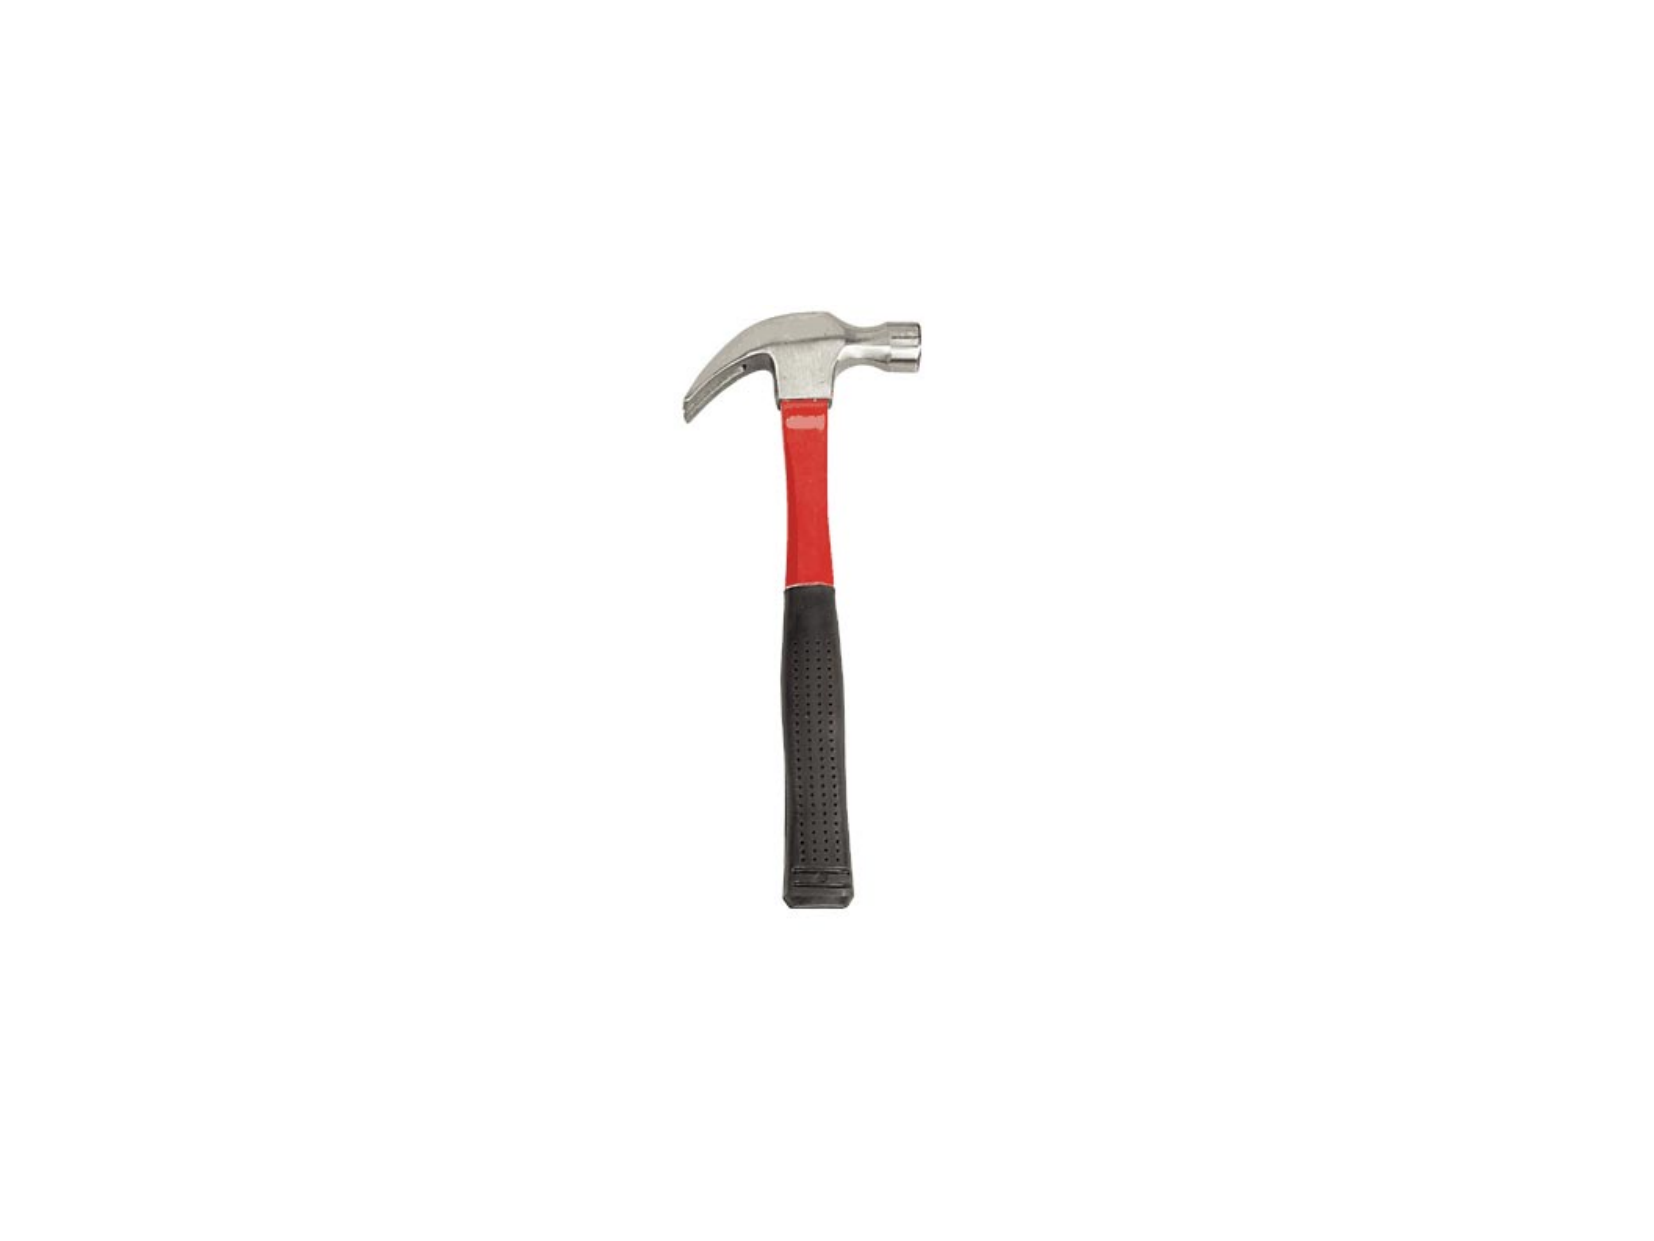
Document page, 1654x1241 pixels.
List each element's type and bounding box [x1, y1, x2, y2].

picture [499, 305, 1125, 931]
